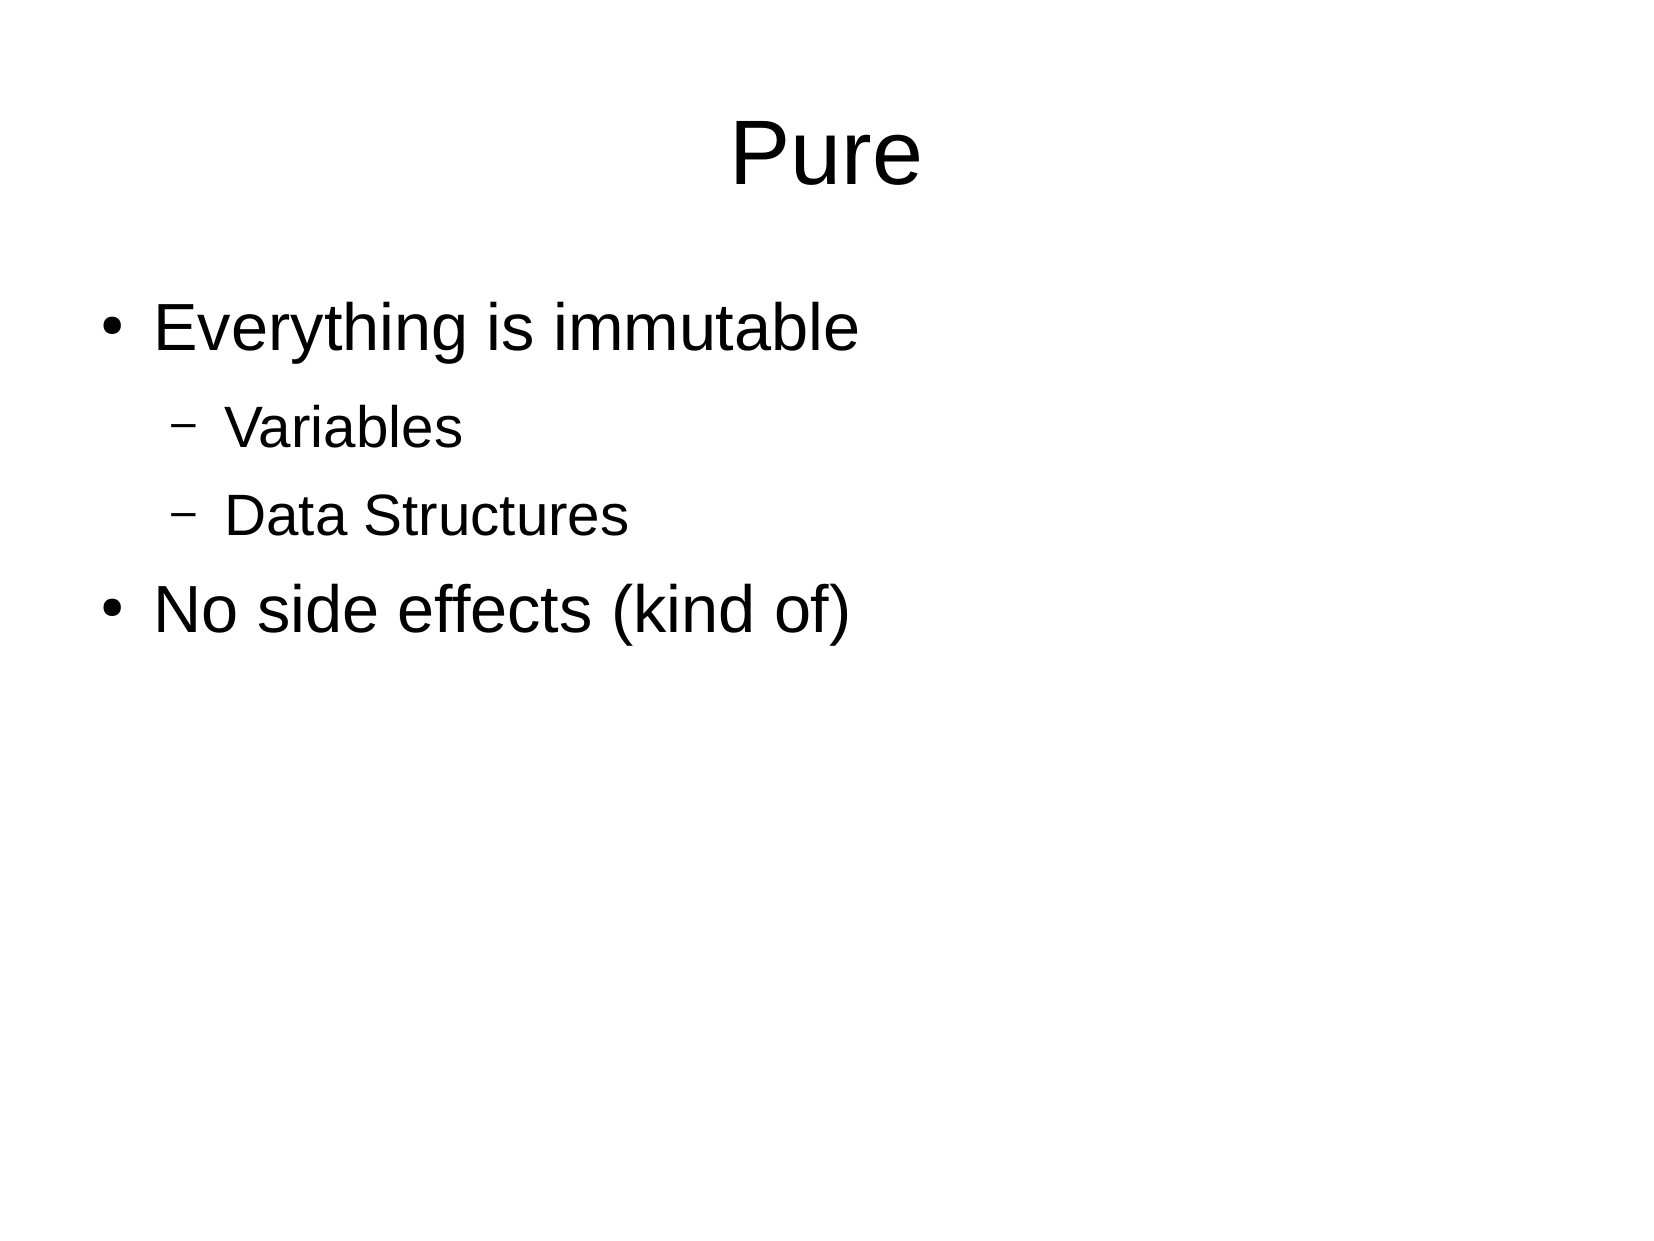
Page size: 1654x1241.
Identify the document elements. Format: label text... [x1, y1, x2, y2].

list Everything is immutable Variables Data Structures No side effects (kind of) [82, 290, 1571, 1010]
title Pure [82, 49, 1571, 257]
